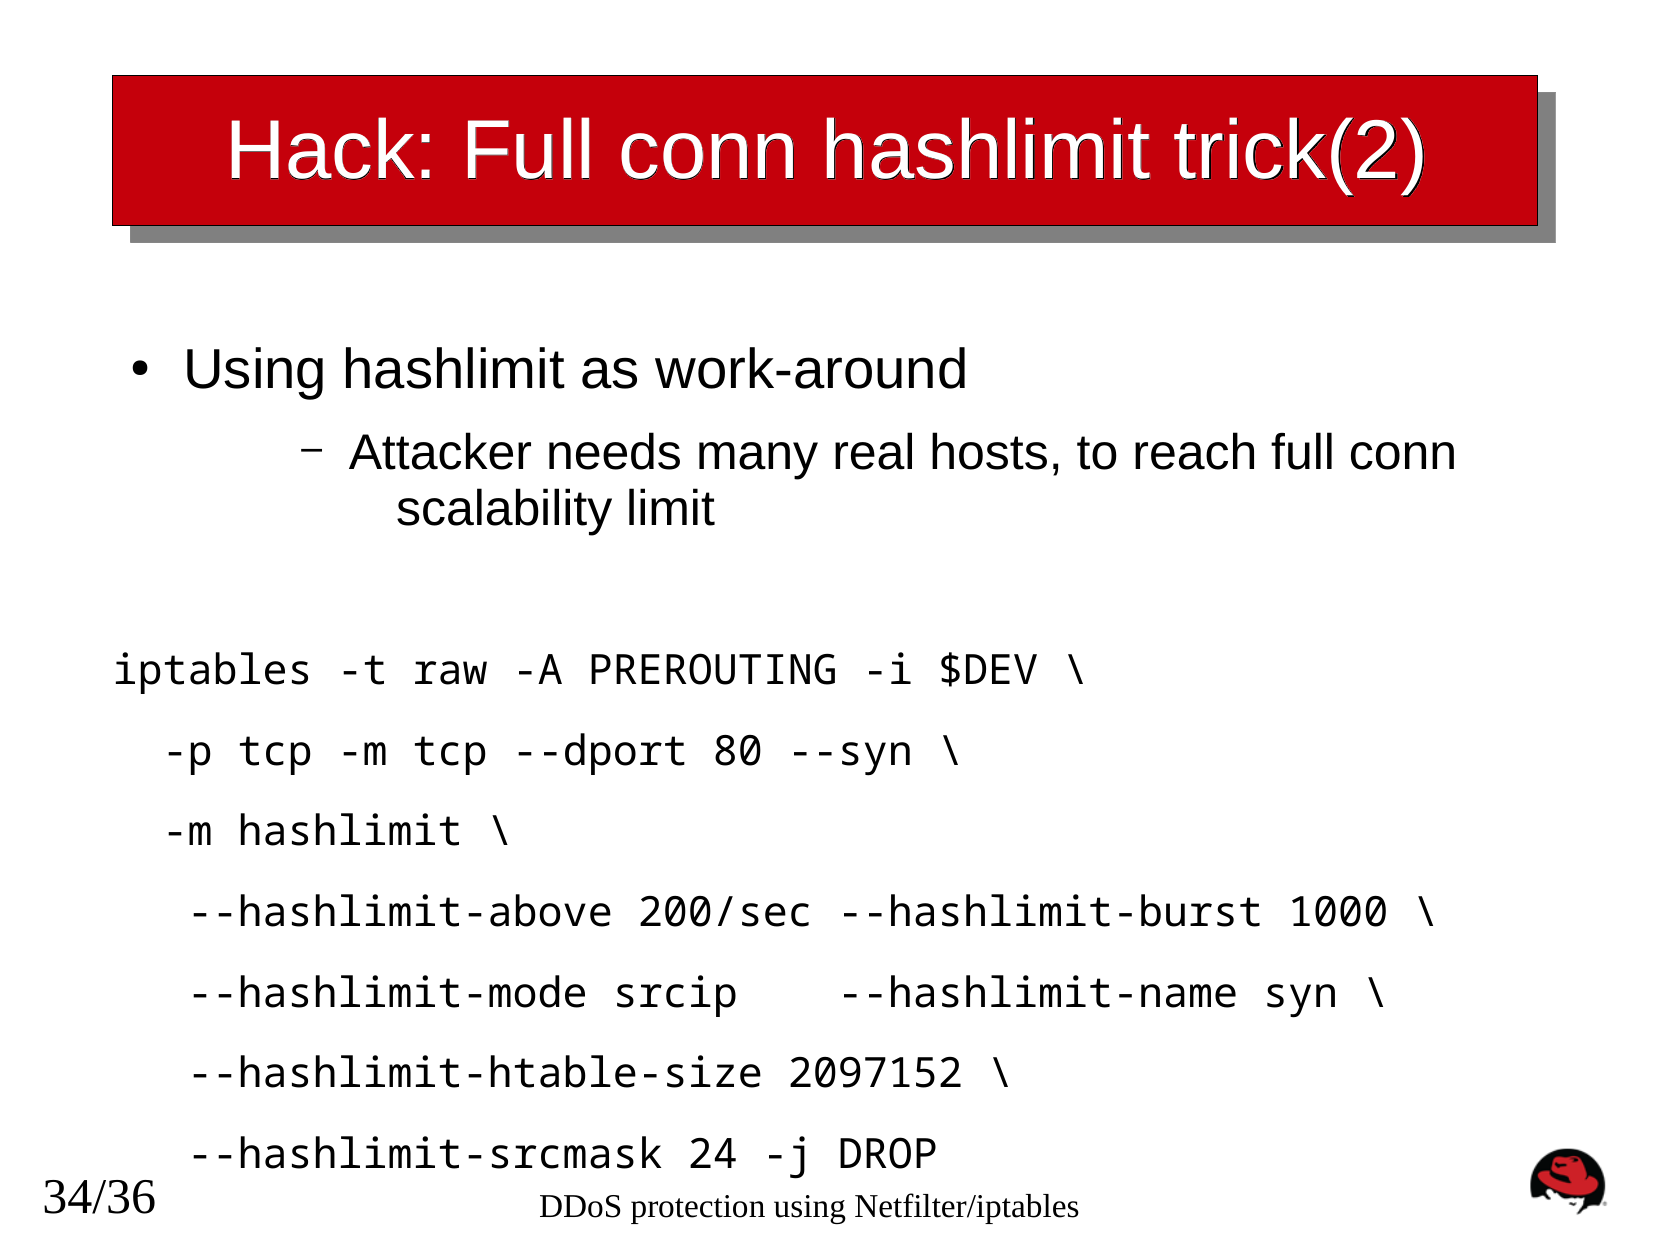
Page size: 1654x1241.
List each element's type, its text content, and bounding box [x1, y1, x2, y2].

title Hack: Full conn hashlimit trick(2) [116, 75, 1538, 226]
picture [1529, 1146, 1613, 1224]
list Using hashlimit as work-around Attacker needs many real hosts, to reach full conn scalability limit iptables -t raw -A PREROUTING -i $DEV \ -p tcp -m tcp --dport 80 --syn \ -m hashlimit \ --hashlimit-above 200/sec --hashlimit-burst 1000 \ --hashlimit-mode srcip --hashlimit-name syn \ --hashlimit-htable-size 2097152 \ --hashlimit-srcmask 24 -j DROP [112, 337, 1538, 1126]
